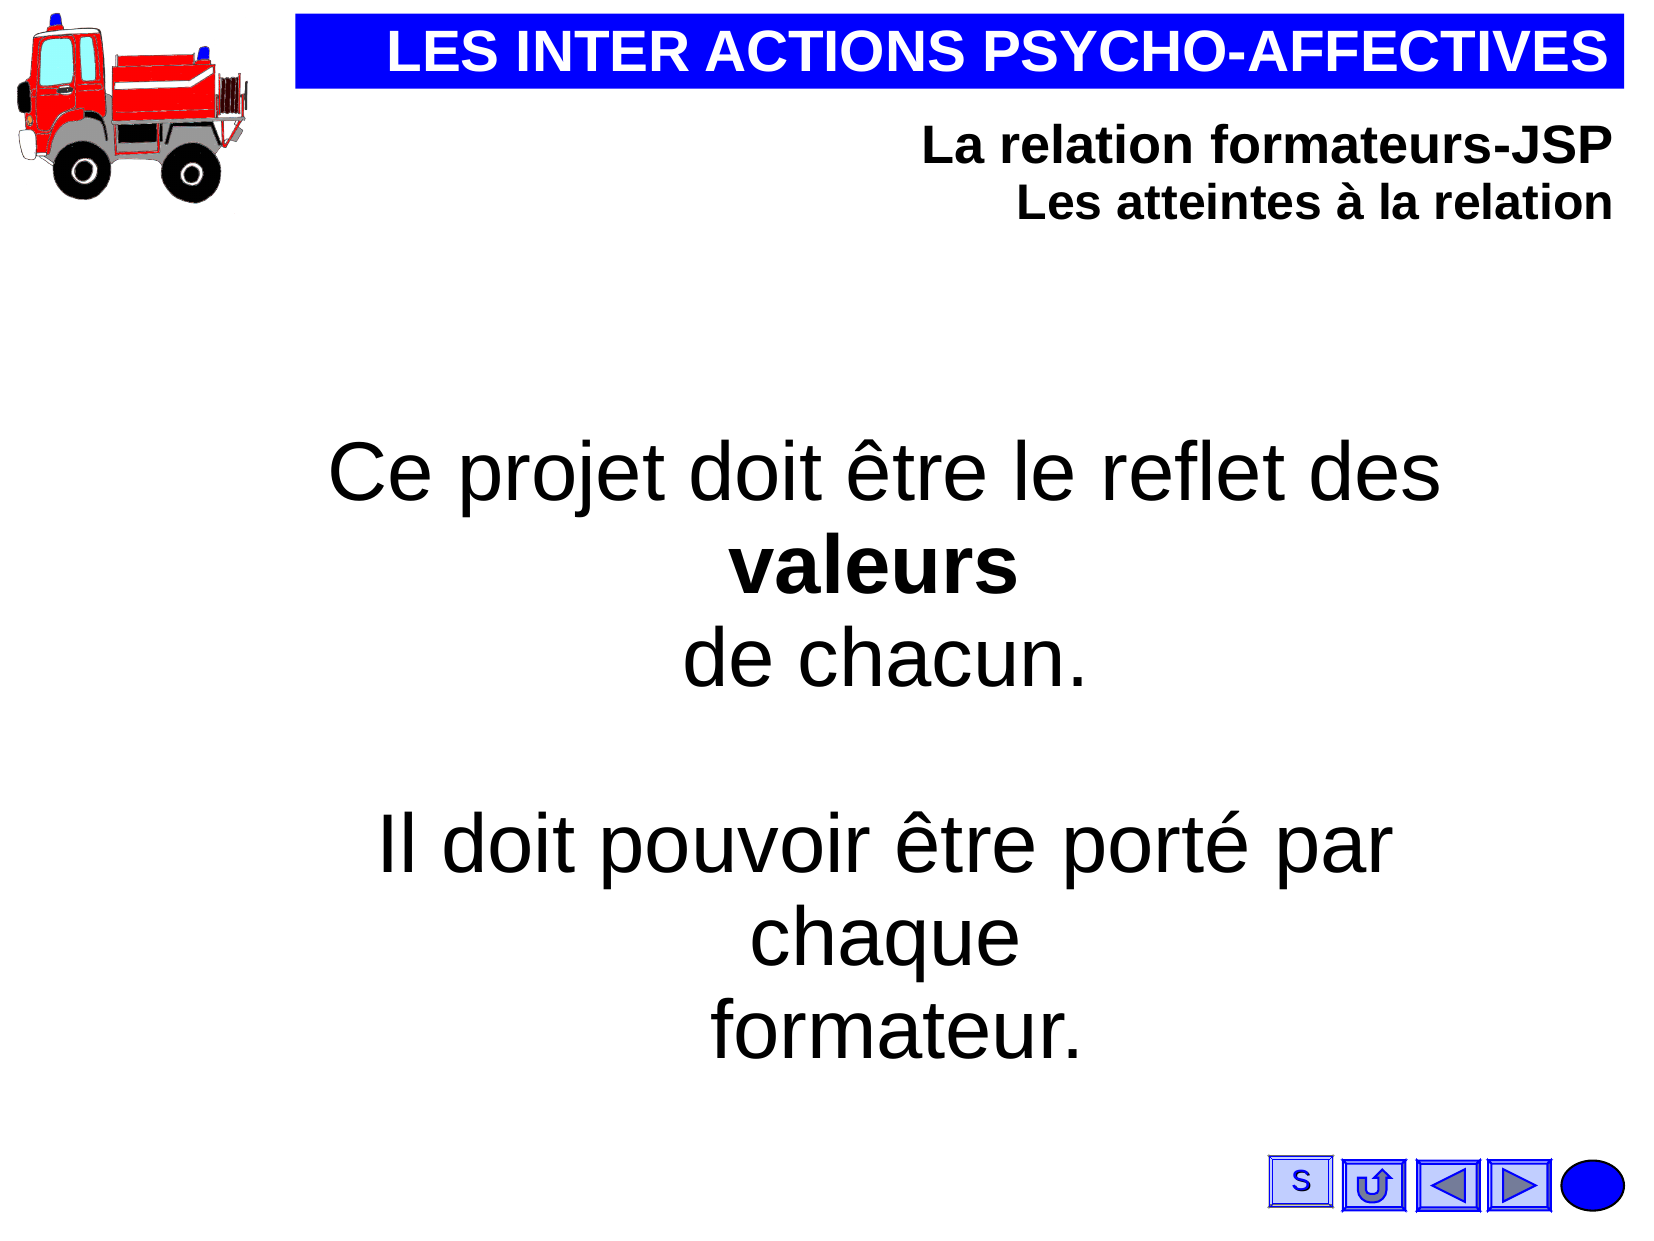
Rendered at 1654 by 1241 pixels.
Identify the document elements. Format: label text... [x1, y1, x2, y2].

text_box La relation formateurs-JSP Les atteintes à la relation [905, 106, 1631, 238]
text_box [1561, 1160, 1625, 1211]
text_box Ce projet doit être le reflet des valeurs de chacun. Il doit pouvoir être porté par chaque formateur. [295, 324, 1477, 1084]
text_box LES INTER ACTIONS PSYCHO-AFFECTIVES [295, 13, 1625, 89]
picture [8, 8, 257, 216]
text_box [206, 410, 1506, 1182]
